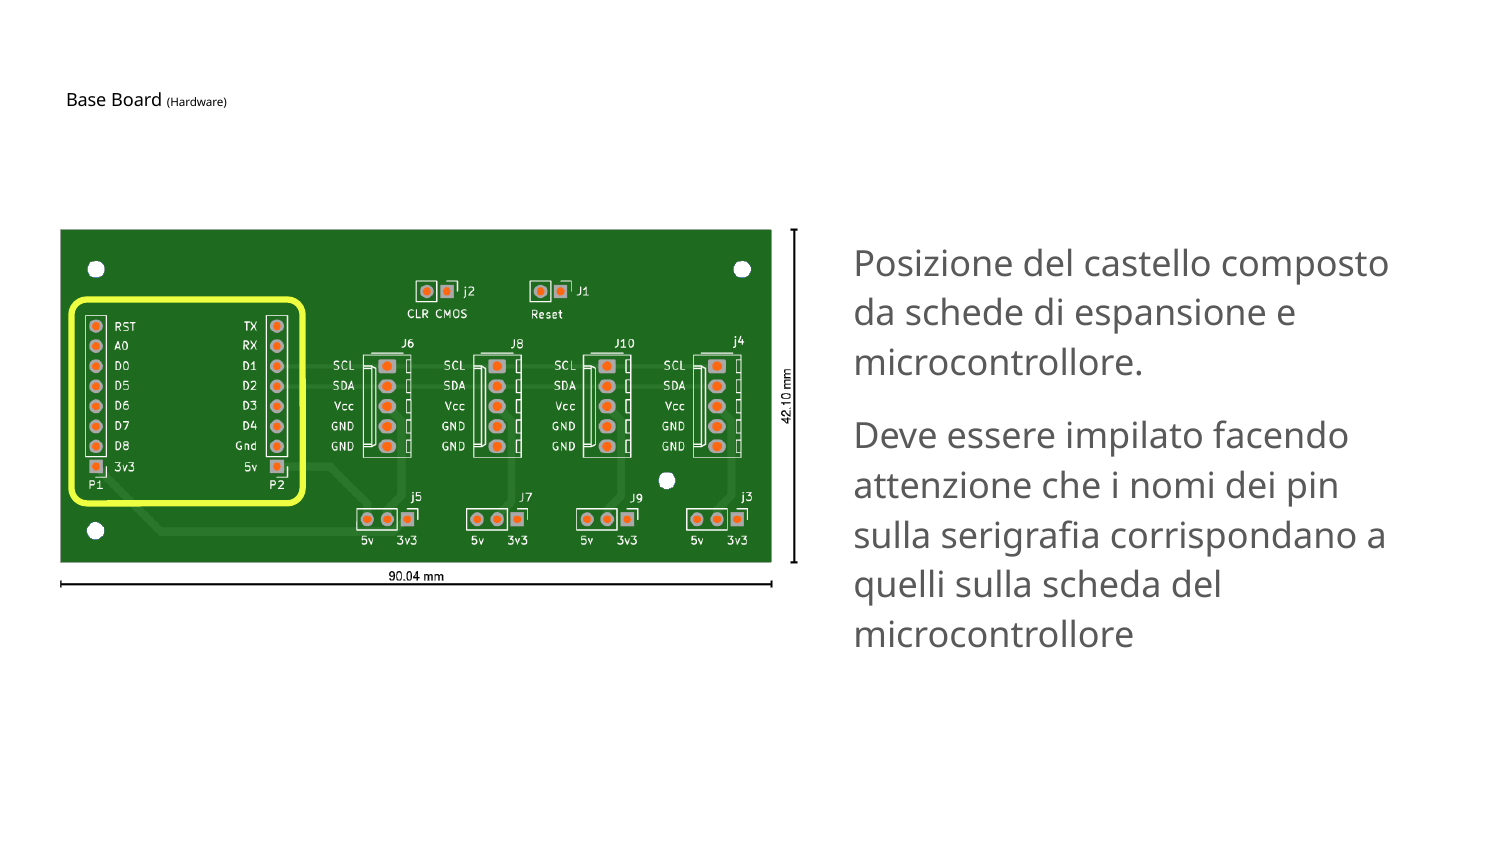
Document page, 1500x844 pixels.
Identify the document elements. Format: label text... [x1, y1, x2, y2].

picture [51, 134, 839, 595]
list Posizione del castello composto da schede di espansione e microcontrollore. Deve essere impilato facendo attenzione che i nomi dei pin sulla serigrafia corrispondano a quelli sulla scheda del microcontrollore [838, 218, 1410, 710]
title Base Board (Hardware) [51, 72, 1449, 167]
